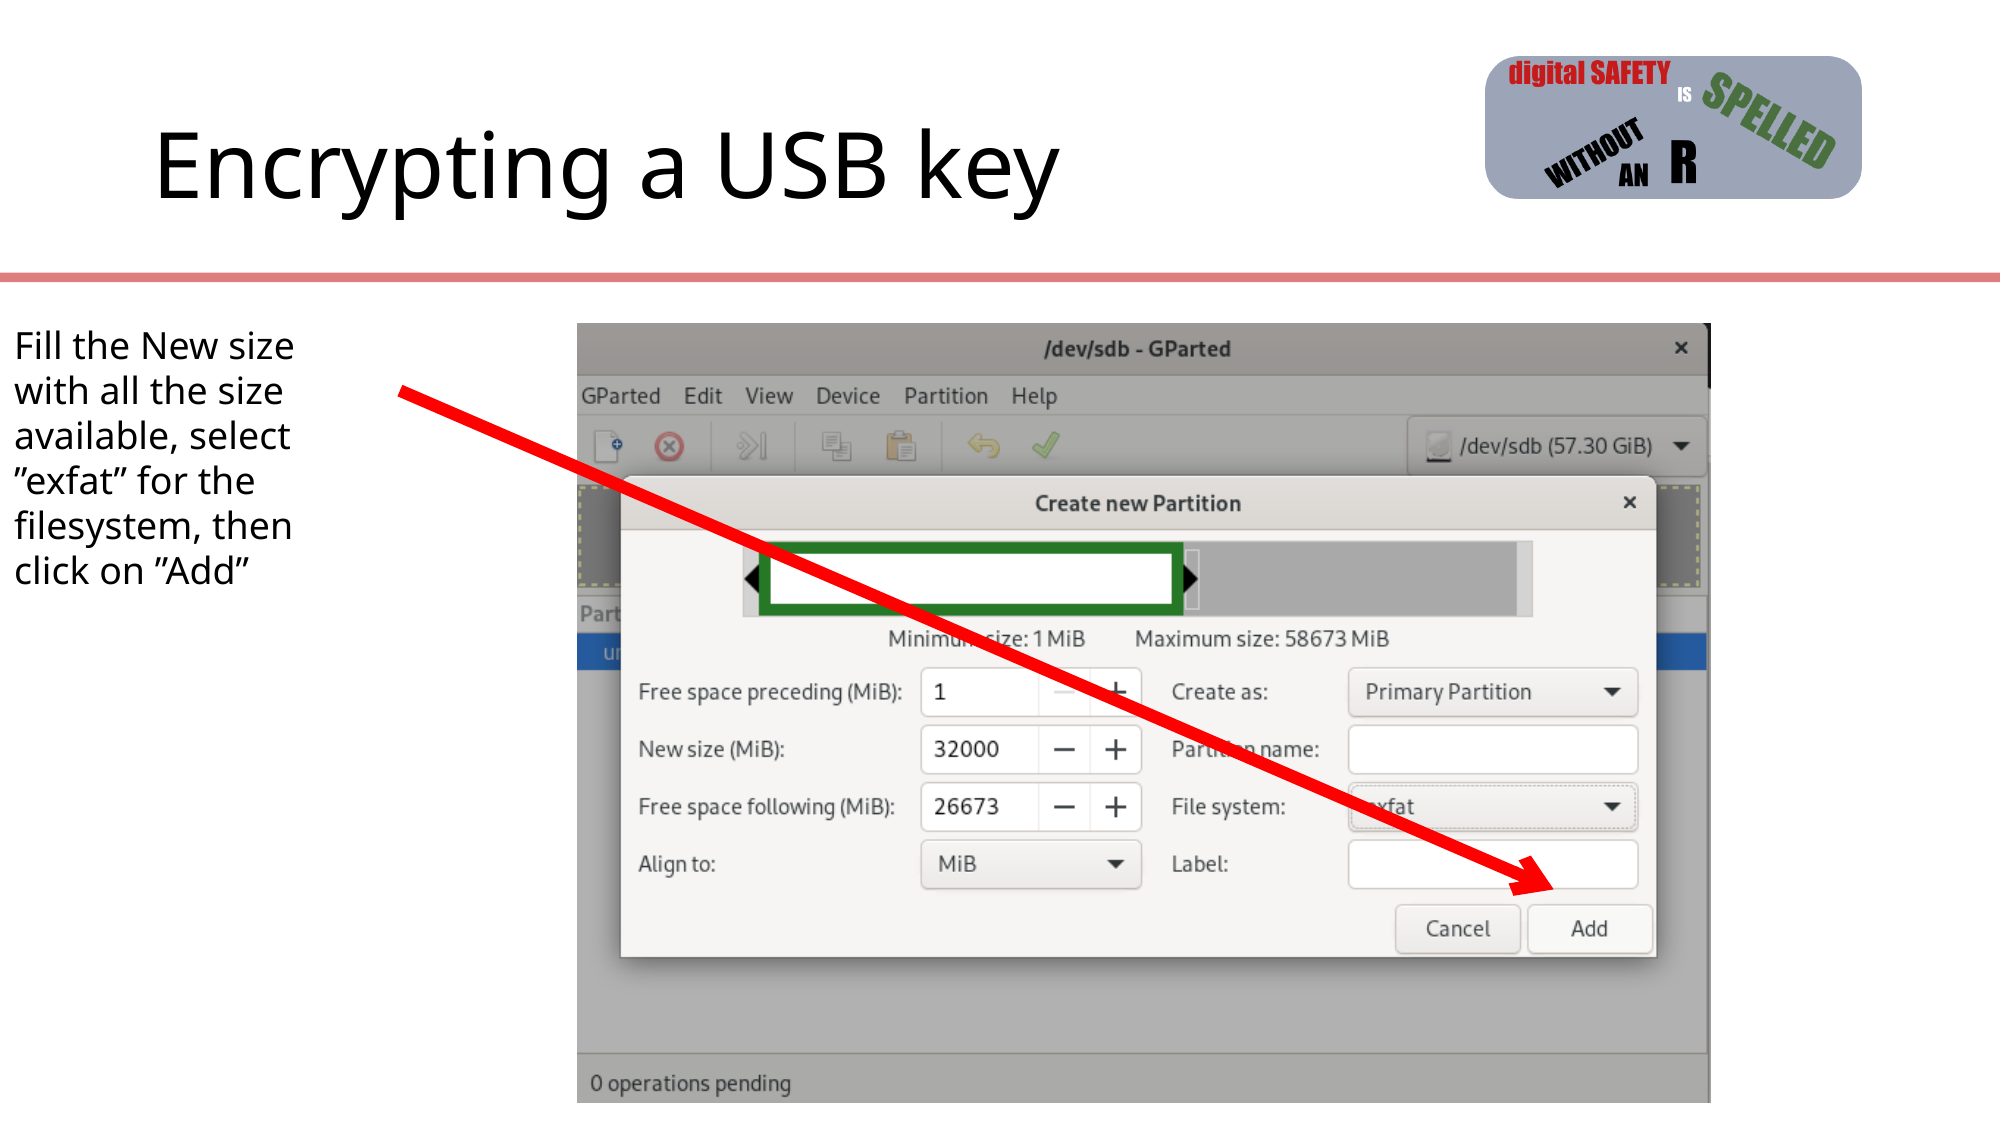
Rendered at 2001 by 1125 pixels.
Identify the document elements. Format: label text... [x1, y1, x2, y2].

text_box Fill the New size with all the size available, select ”exfat” for the filesystem, then click on ”Add” [0, 314, 394, 600]
picture [577, 323, 1711, 1103]
title Encrypting a USB key [137, 59, 1863, 278]
